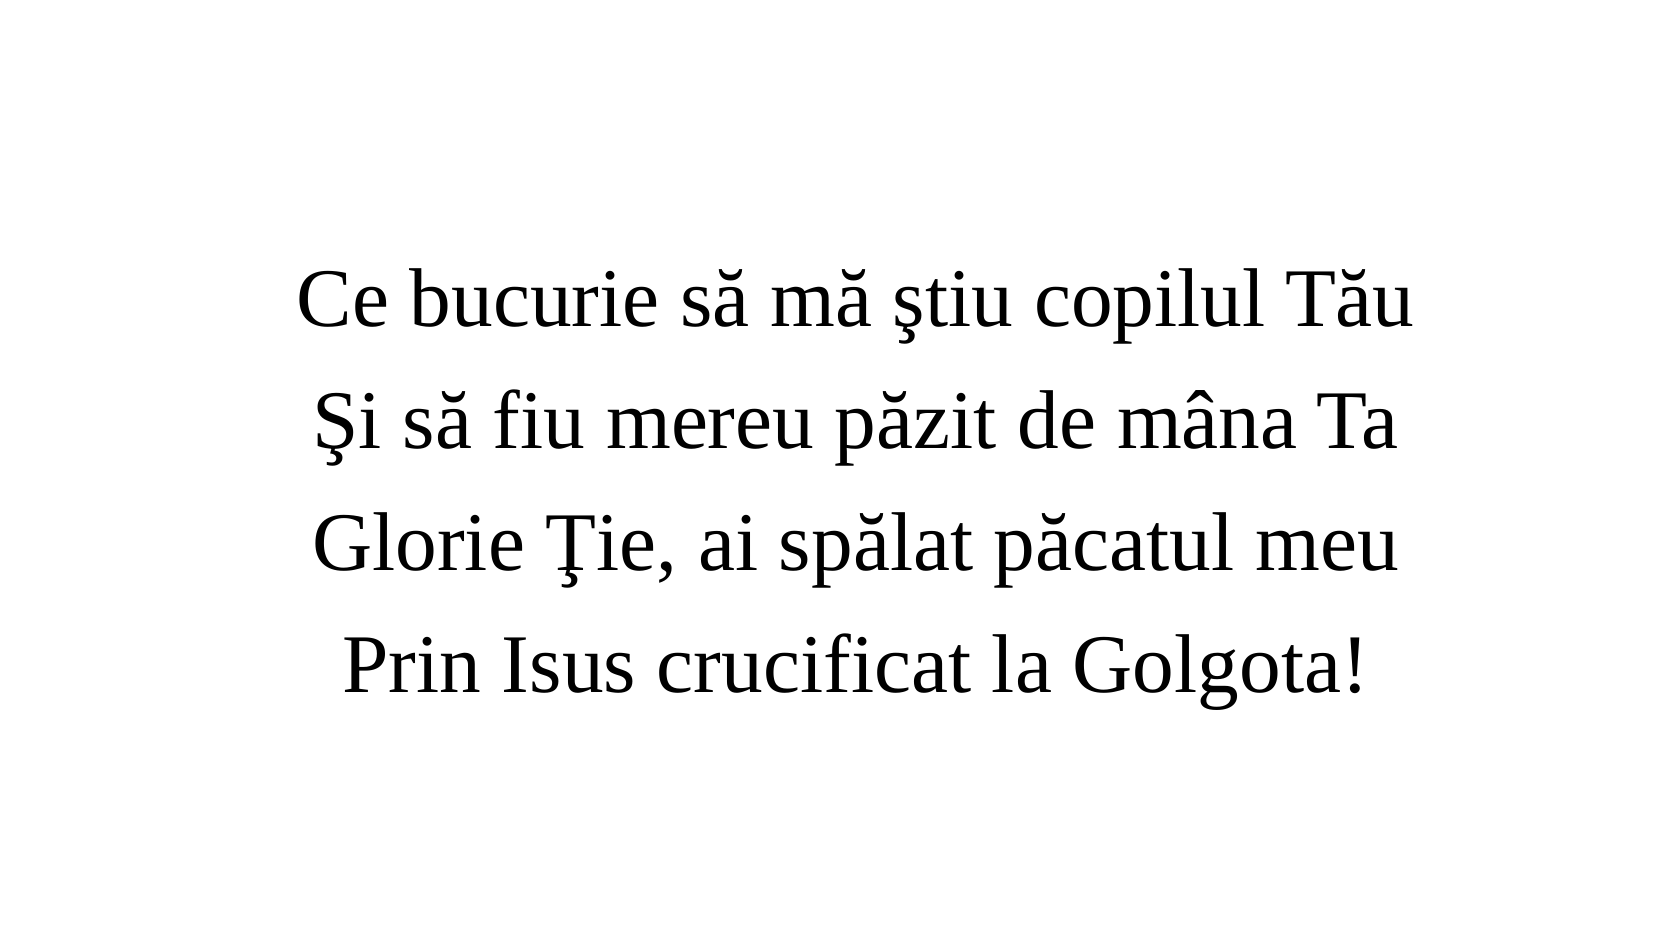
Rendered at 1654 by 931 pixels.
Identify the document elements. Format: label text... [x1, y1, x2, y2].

subtitle Ce bucurie să mă ştiu copilul Tău Şi să fiu mereu păzit de mâna Ta Glorie Ţie, ai spălat păcatul meu Prin Isus crucificat la Golgota! [153, 239, 1560, 713]
